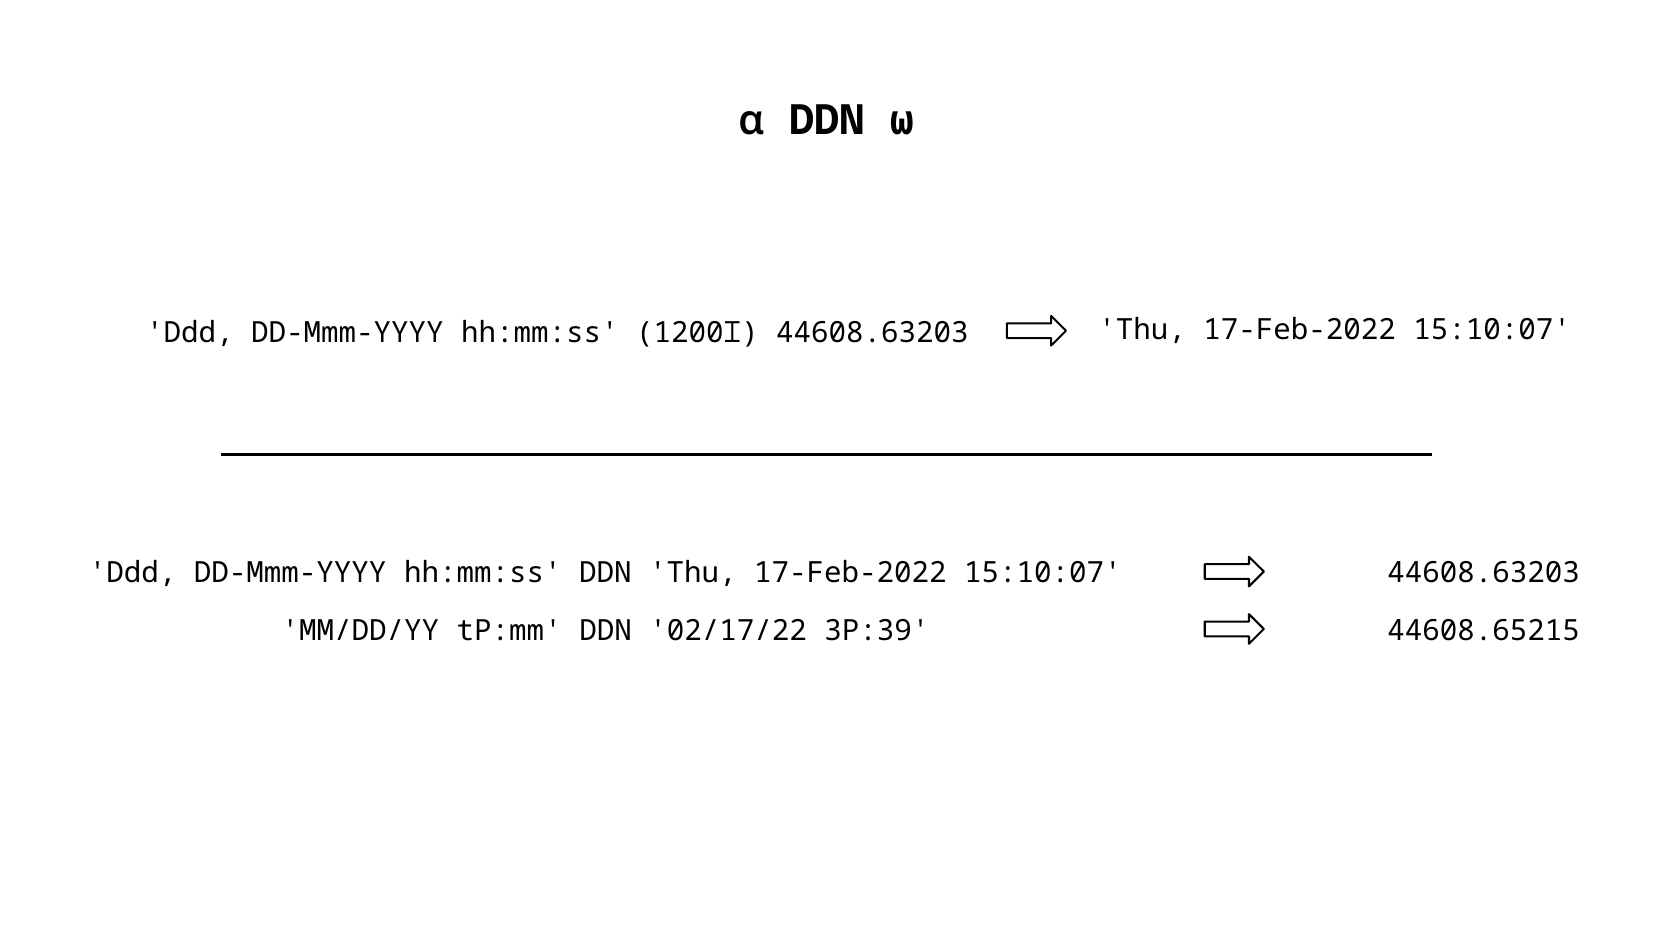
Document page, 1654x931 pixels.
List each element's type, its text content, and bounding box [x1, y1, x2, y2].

text_box ⍺ DDN ⍵ [664, 0, 990, 237]
text_box 44608.65215 [1269, 604, 1595, 653]
text_box 'Ddd, DD-Mmm-YYYY hh:mm:ss' DDN 'Thu, 17-Feb-2022 15:10:07' [59, 547, 1152, 596]
text_box 44608.63203 [1269, 547, 1595, 596]
text_box 'MM/DD/YY tP:mm' DDN '02/17/22 3P:39' [59, 604, 1152, 653]
text_box 'Ddd, DD-Mmm-YYYY hh:mm:ss' (1200⌶) 44608.63203 [67, 212, 984, 449]
text_box 'Thu, 17-Feb-2022 15:10:07' [1054, 303, 1586, 352]
